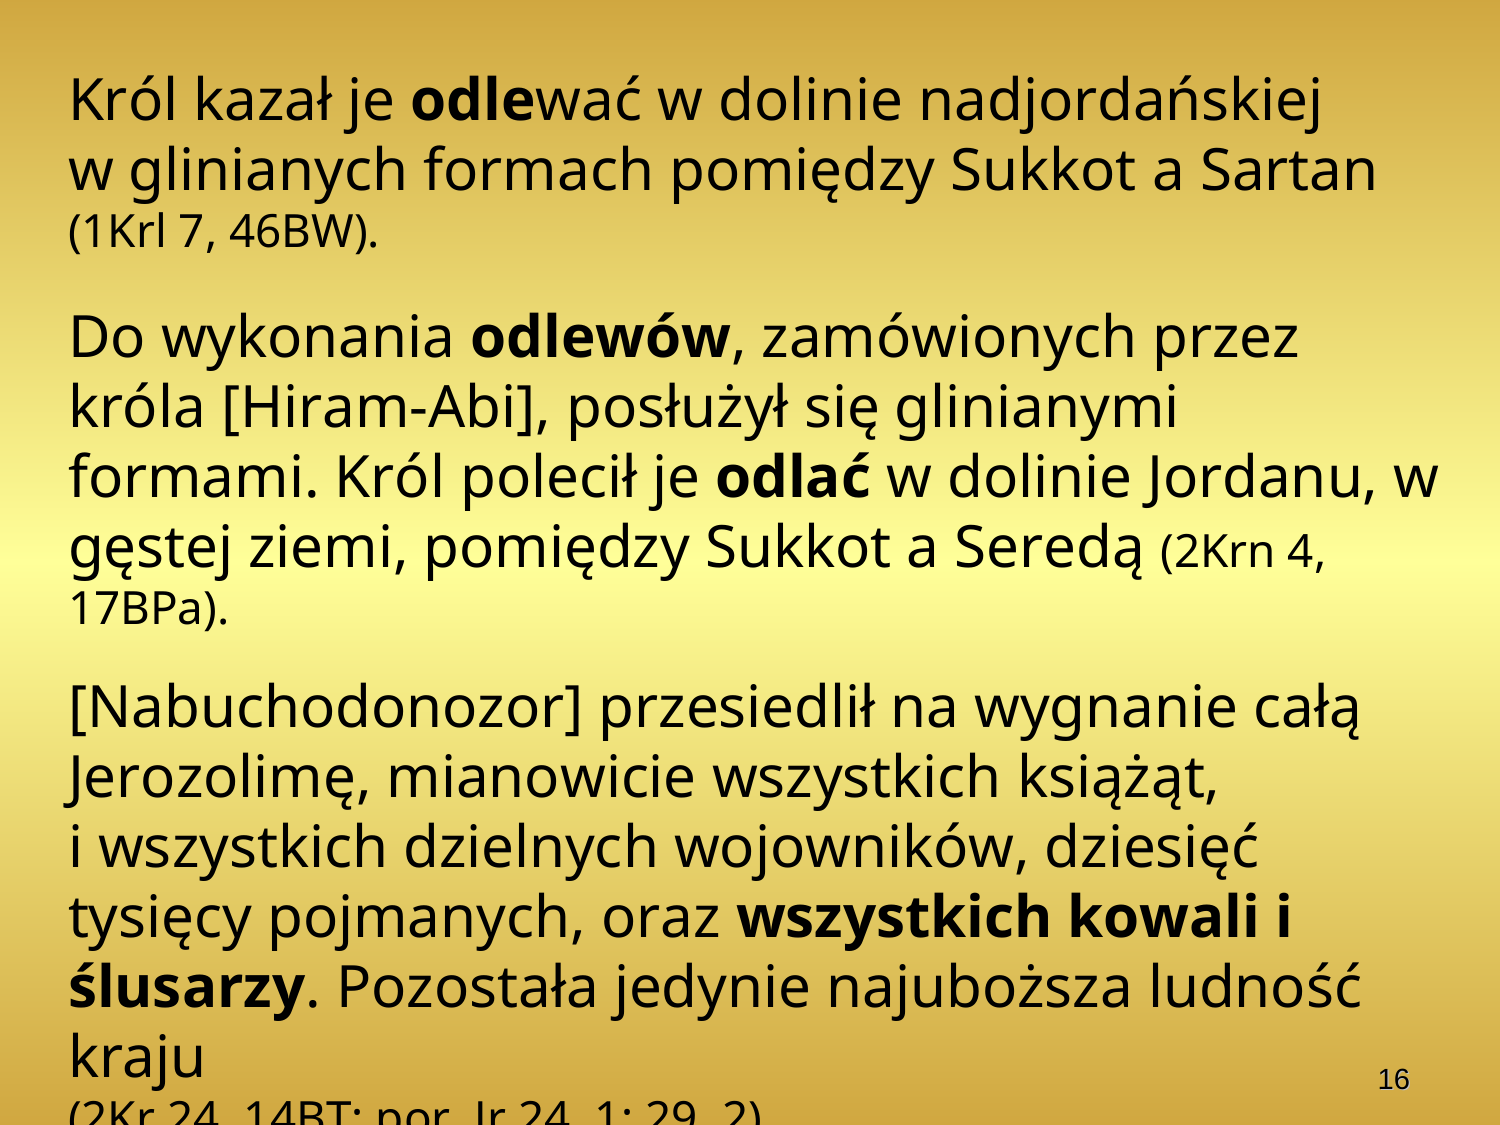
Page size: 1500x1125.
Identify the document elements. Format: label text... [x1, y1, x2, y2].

list Król kazał je odlewać w dolinie nadjordańskiej w glinianych formach pomiędzy Sukkot a Sartan (1Krl 7, 46BW). Do wykonania odlewów, zamówionych przez króla [Hiram-Abi], posłużył się glinianymi formami. Król polecił je odlać w dolinie Jordanu, w gęstej ziemi, pomiędzy Sukkot a Seredą (2Krn 4, 17BPa). [Nabuchodonozor] przesiedlił na wygnanie całą Jerozolimę, mianowicie wszystkich książąt, i wszystkich dzielnych wojowników, dziesięć tysięcy pojmanych, oraz wszystkich kowali i ślusarzy. Pozostała jedynie najuboższa ludność kraju (2Kr 24, 14BT; por. Jr 24, 1; 29, 2). [53, 54, 1459, 1047]
text_box 39 [1074, 1024, 1426, 1103]
